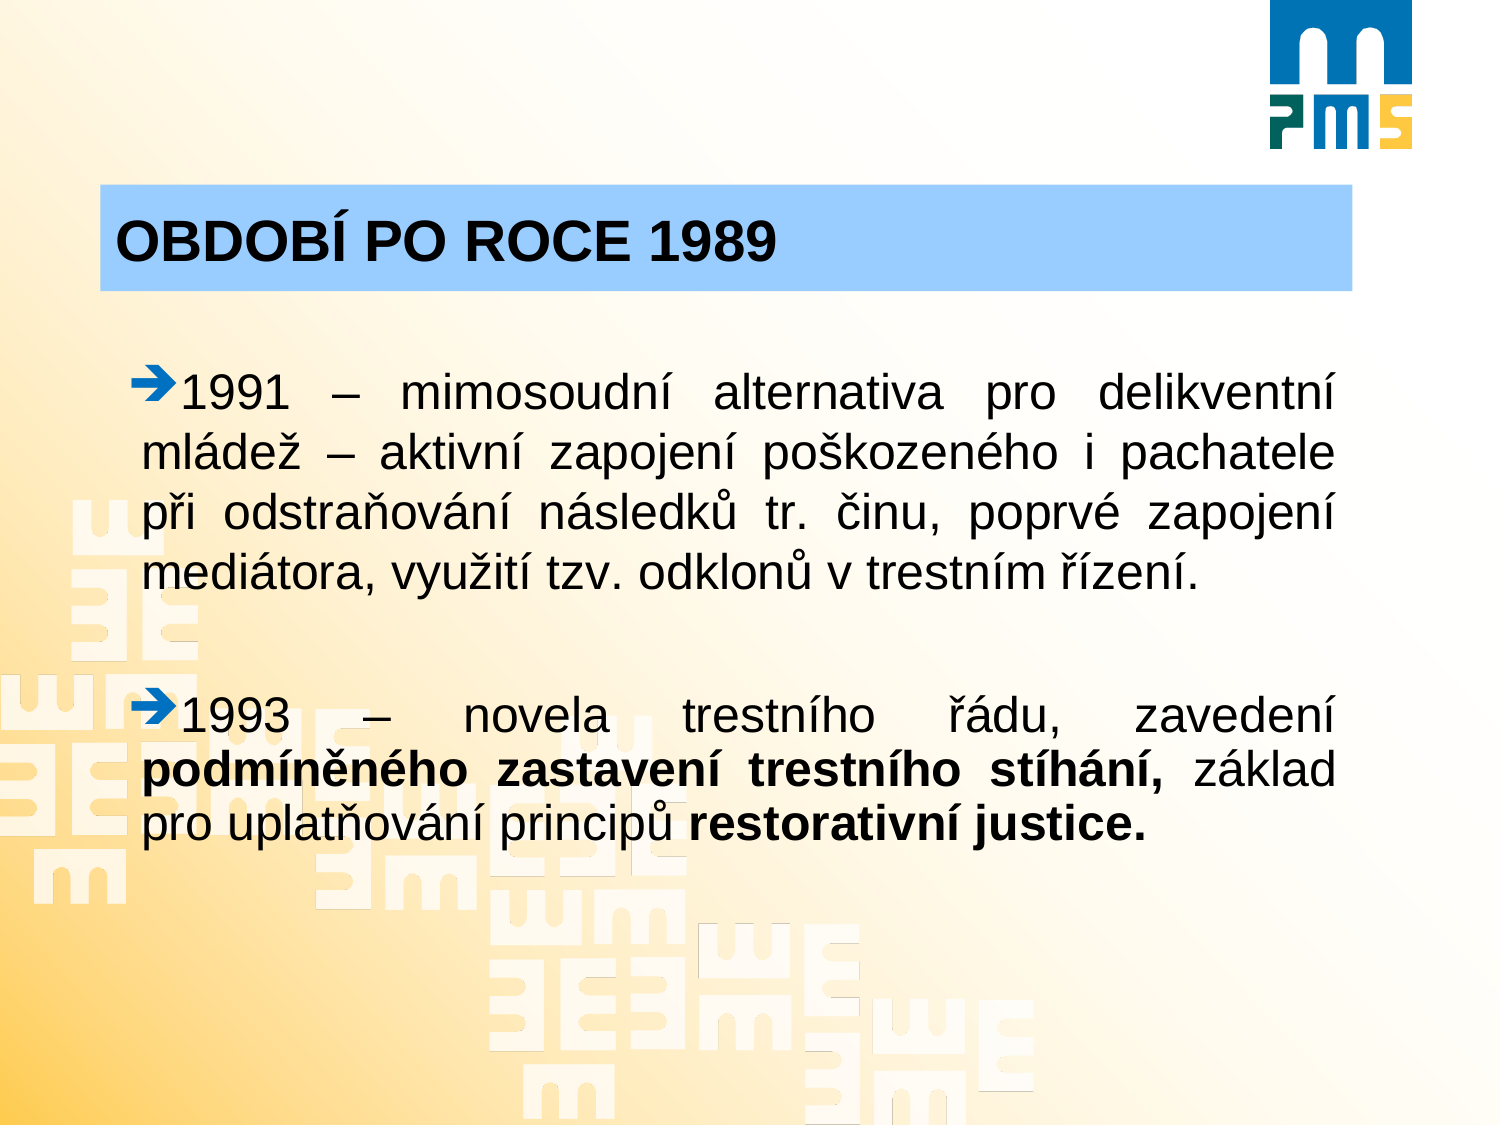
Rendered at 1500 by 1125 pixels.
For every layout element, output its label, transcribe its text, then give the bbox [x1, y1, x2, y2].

title OBDOBÍ PO ROCE 1989 [100, 184, 1353, 292]
picture [0, 0, 1500, 1125]
subtitle 1991 – mimosoudní alternativa pro delikventní mládež – aktivní zapojení poškozeného i pachatele při odstraňování následků tr. činu, poprvé zapojení mediátora, využití tzv. odklonů v trestním řízení. 1993 – novela trestního řádu, zavedení podmíněného zastavení trestního stíhání, základ pro uplatňování principů restorativní justice. [112, 314, 1353, 1024]
